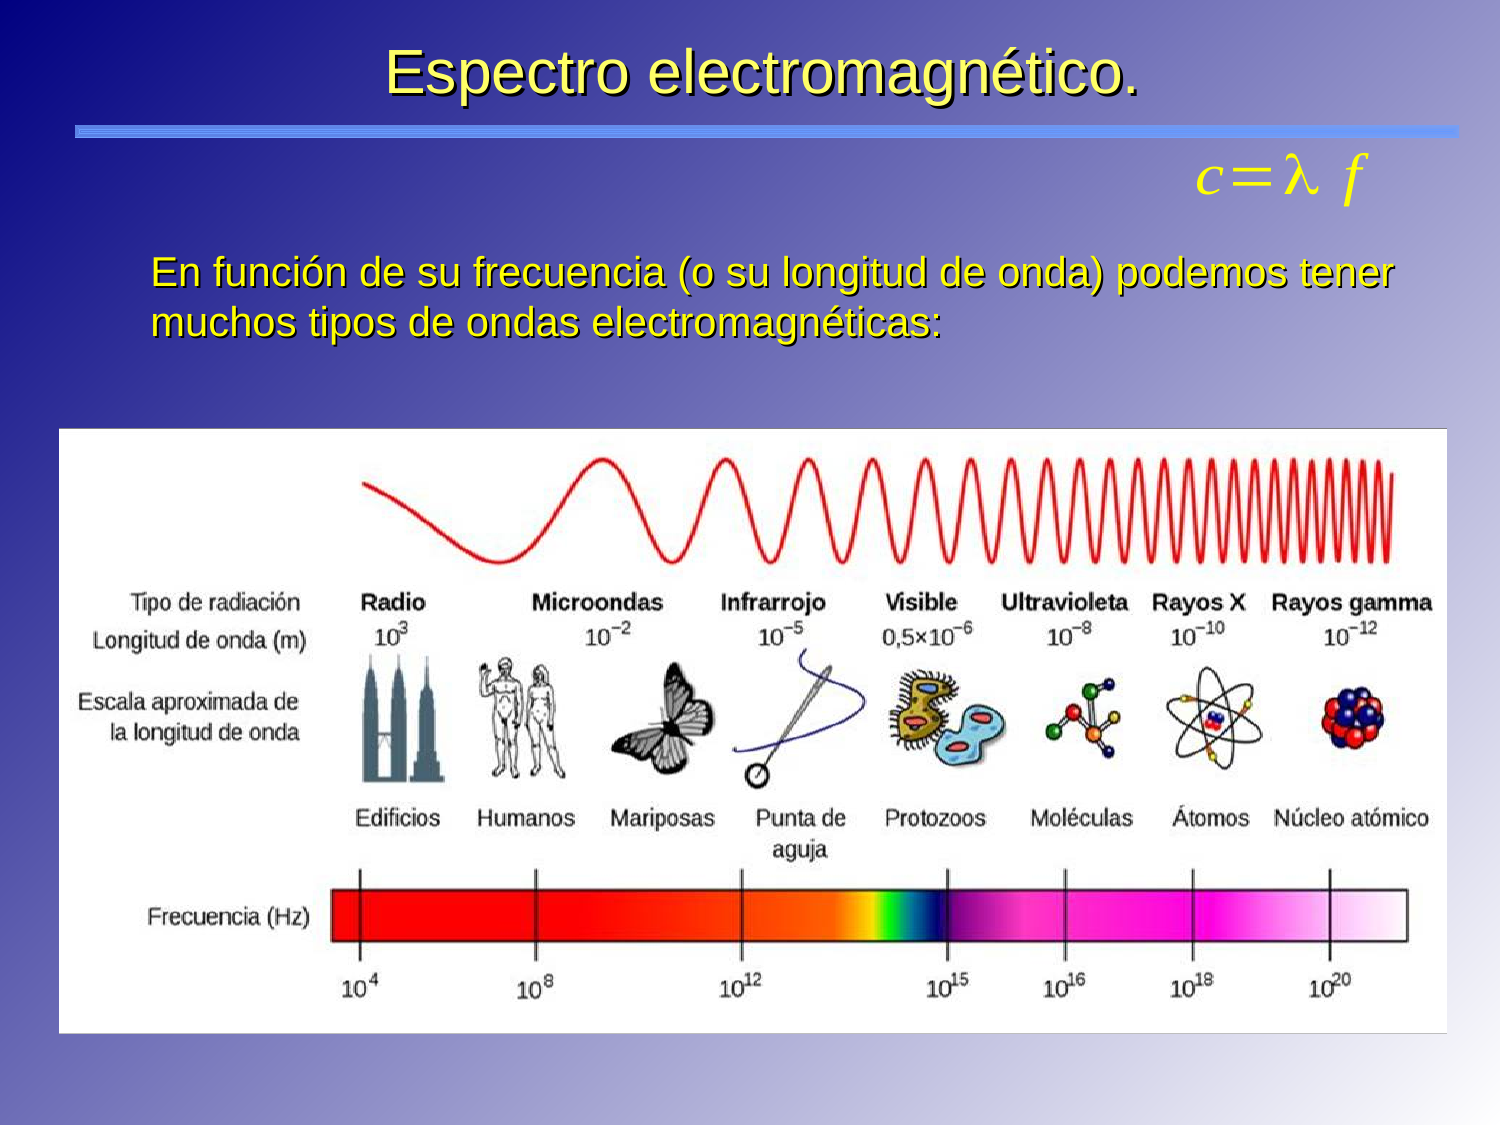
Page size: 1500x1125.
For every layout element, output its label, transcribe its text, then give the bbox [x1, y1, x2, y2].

text_box [75, 125, 1460, 138]
text_box En función de su frecuencia (o su longitud de onda) podemos tener muchos tipos de ondas electromagnéticas: [88, 237, 1477, 325]
chart [1181, 140, 1390, 207]
picture [59, 428, 1447, 1034]
text_box Espectro electromagnético. [50, 23, 1476, 114]
